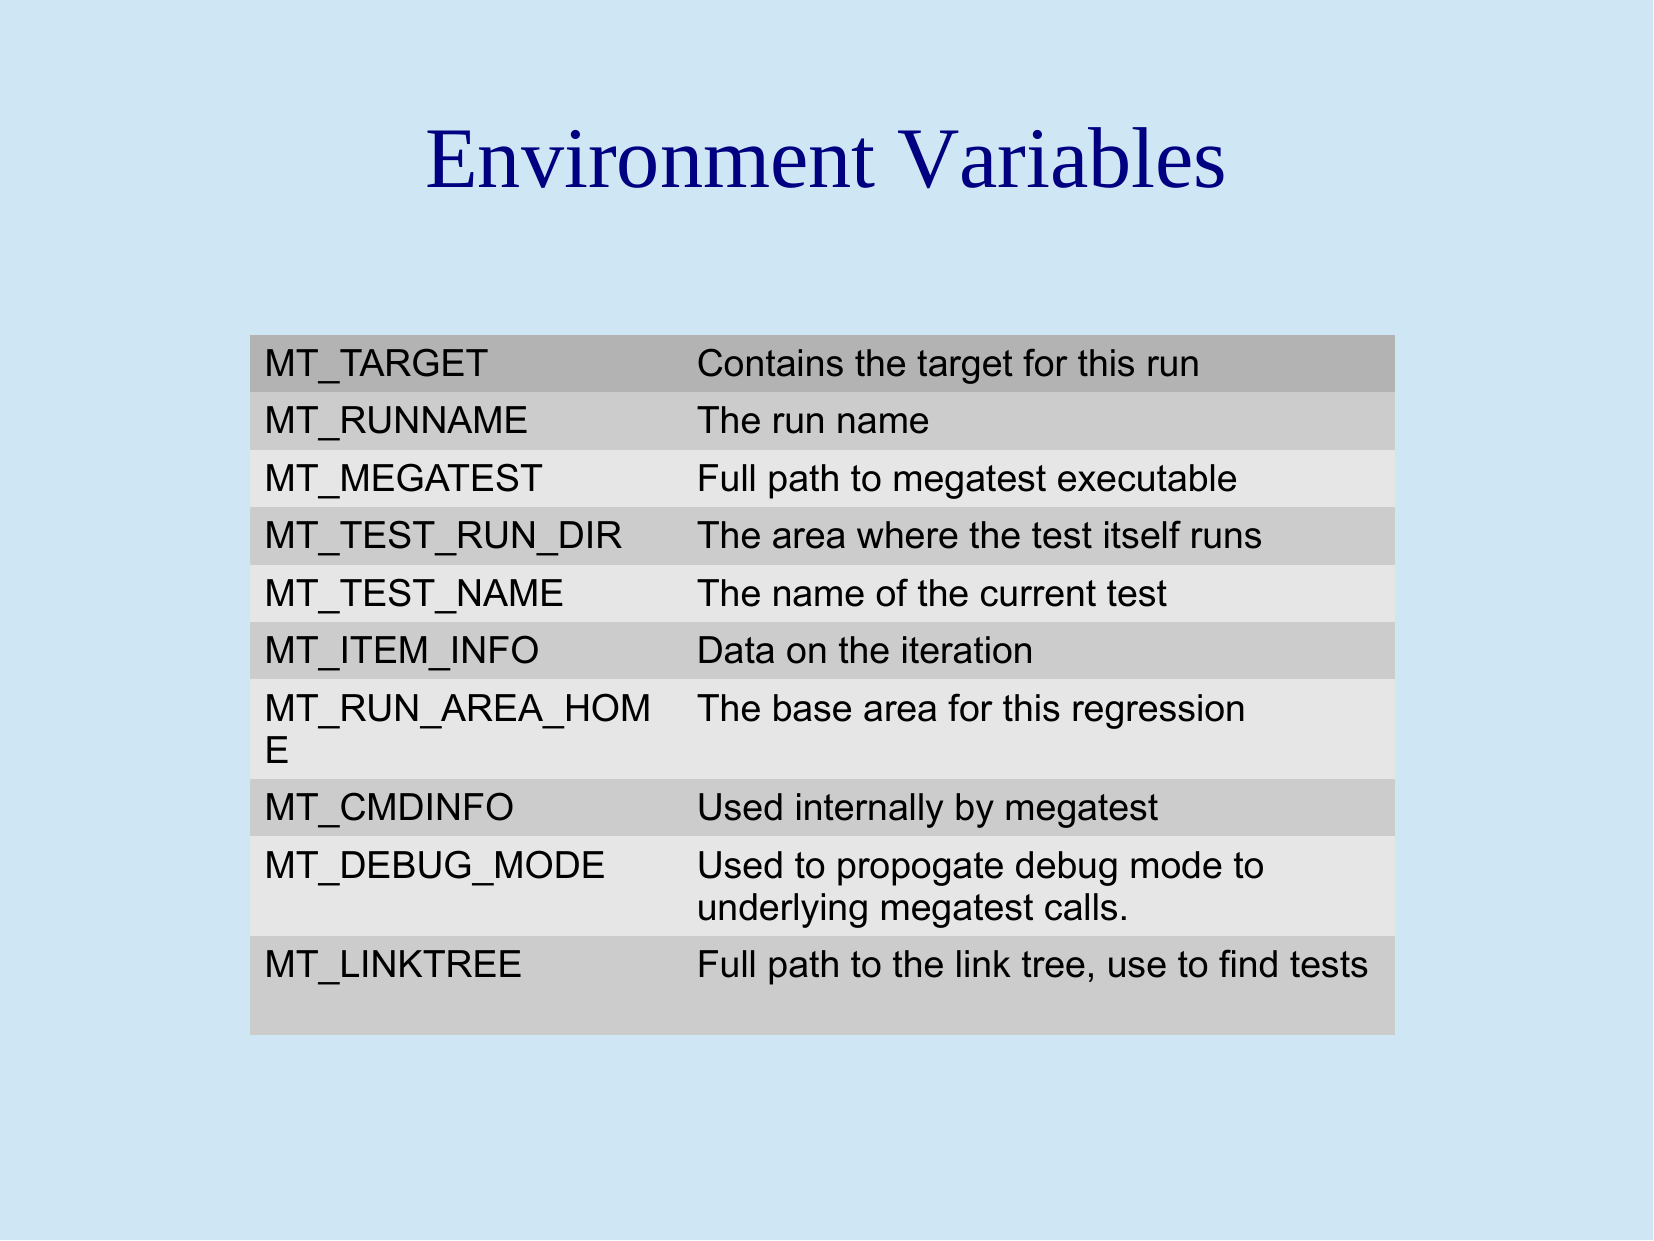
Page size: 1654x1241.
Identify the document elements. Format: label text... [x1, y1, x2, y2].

table_cell Used internally by megatest [682, 779, 1395, 836]
table_cell The name of the current test [682, 565, 1395, 622]
table_cell MT_RUN_AREA_HOME [250, 679, 682, 779]
table_cell MT_CMDINFO [250, 779, 682, 836]
table_cell The area where the test itself runs [682, 507, 1395, 565]
table_cell The base area for this regression [682, 679, 1395, 779]
table_header MT_TARGET [250, 335, 682, 392]
table_cell MT_TEST_RUN_DIR [250, 507, 682, 565]
table_cell The run name [682, 392, 1395, 450]
table_cell Full path to megatest executable [682, 450, 1395, 507]
table_cell MT_RUNNAME [250, 392, 682, 450]
table_cell Used to propogate debug mode to underlying megatest calls. [682, 836, 1395, 936]
table_cell MT_TEST_NAME [250, 565, 682, 622]
table_cell MT_LINKTREE [250, 936, 682, 1035]
title Environment Variables [82, 55, 1571, 263]
table_cell MT_MEGATEST [250, 450, 682, 507]
table_cell Data on the iteration [682, 622, 1395, 679]
table_cell Full path to the link tree, use to find tests [682, 936, 1395, 1035]
table_cell MT_ITEM_INFO [250, 622, 682, 679]
table_cell MT_DEBUG_MODE [250, 836, 682, 936]
table_header Contains the target for this run [682, 335, 1395, 392]
